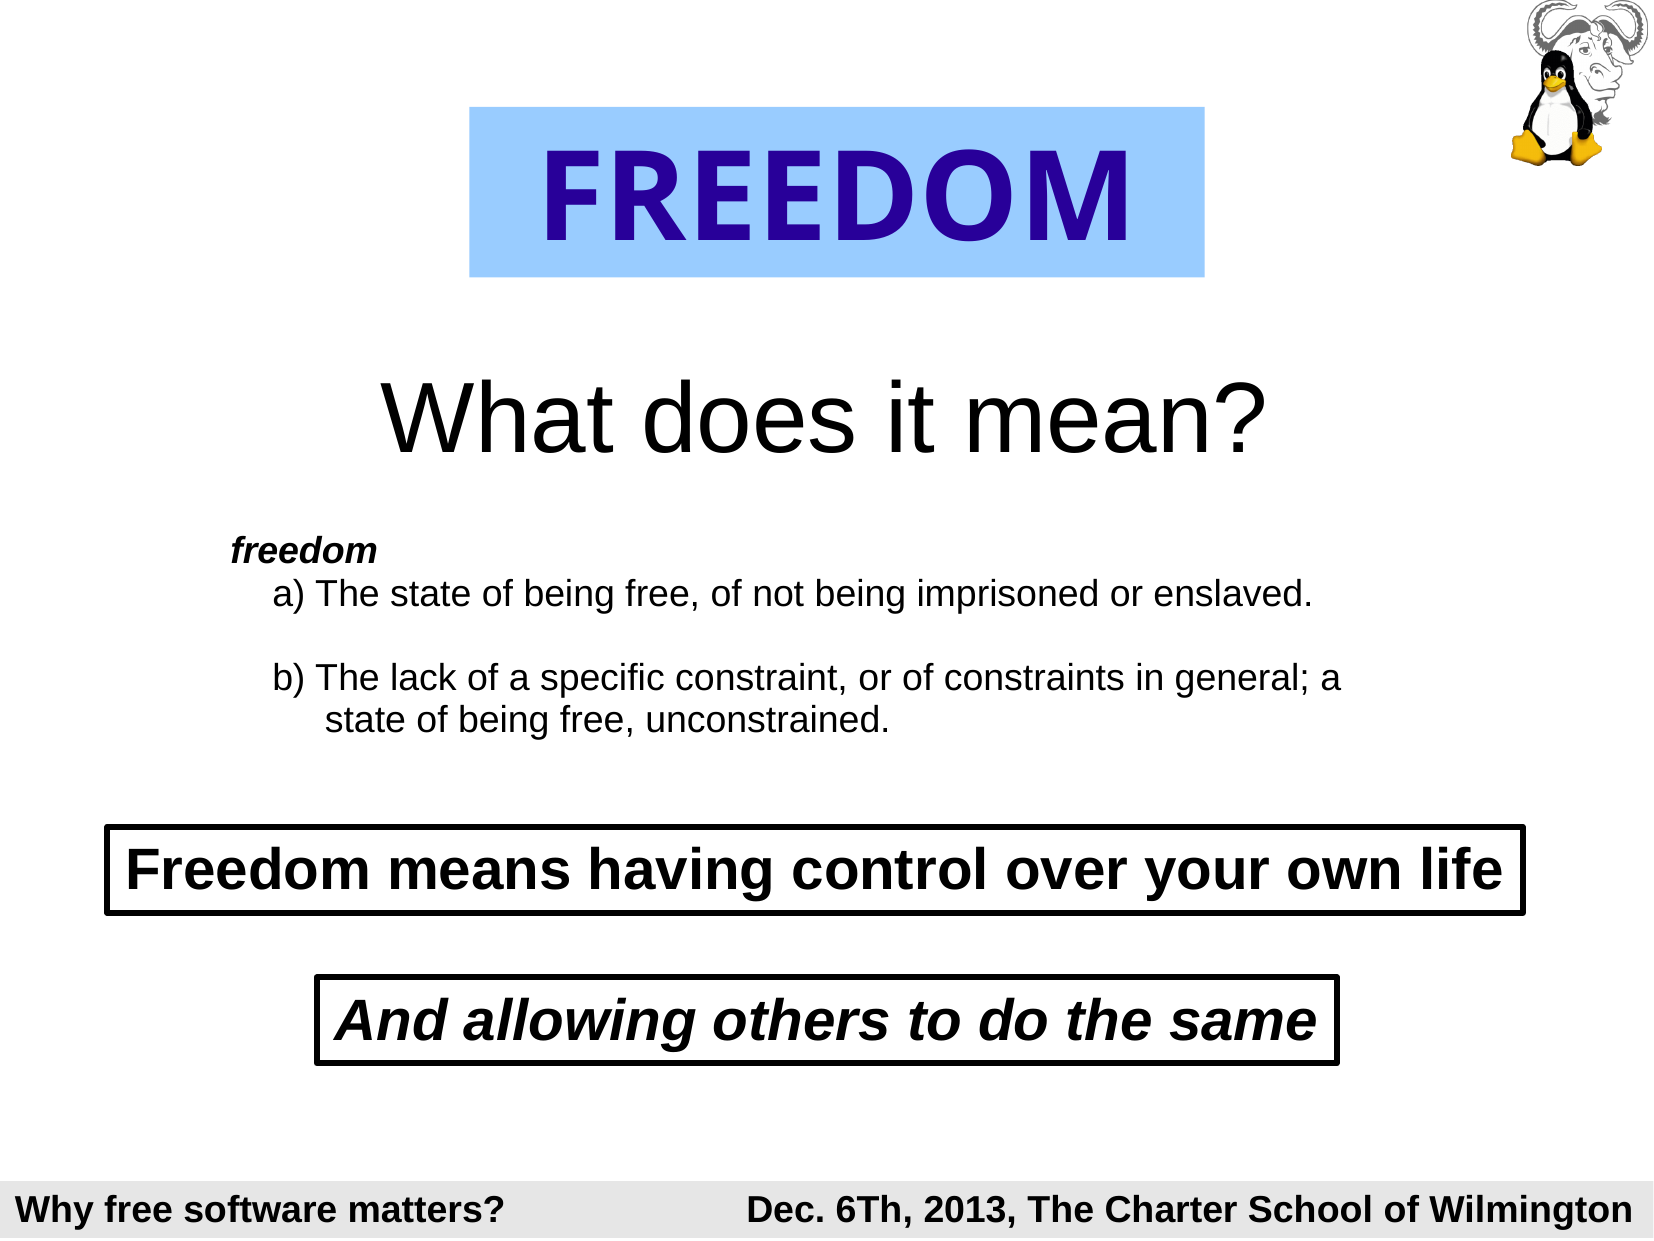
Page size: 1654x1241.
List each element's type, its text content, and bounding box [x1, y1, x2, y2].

text_box Why free software matters? Dec. 6Th, 2013, The Charter School of Wilmington [0, 1181, 1654, 1238]
text_box Freedom means having control over your own life [107, 826, 1523, 913]
picture [1511, 0, 1648, 166]
title FREEDOM [469, 118, 1205, 267]
text_box freedom a) The state of being free, of not being imprisoned or enslaved. b) The lack of a specific constraint, or of constraints in general; a state of being free, unconstrained. [200, 507, 1382, 768]
text_box And allowing others to do the same [316, 977, 1337, 1064]
text_box What does it mean? [366, 354, 1294, 482]
